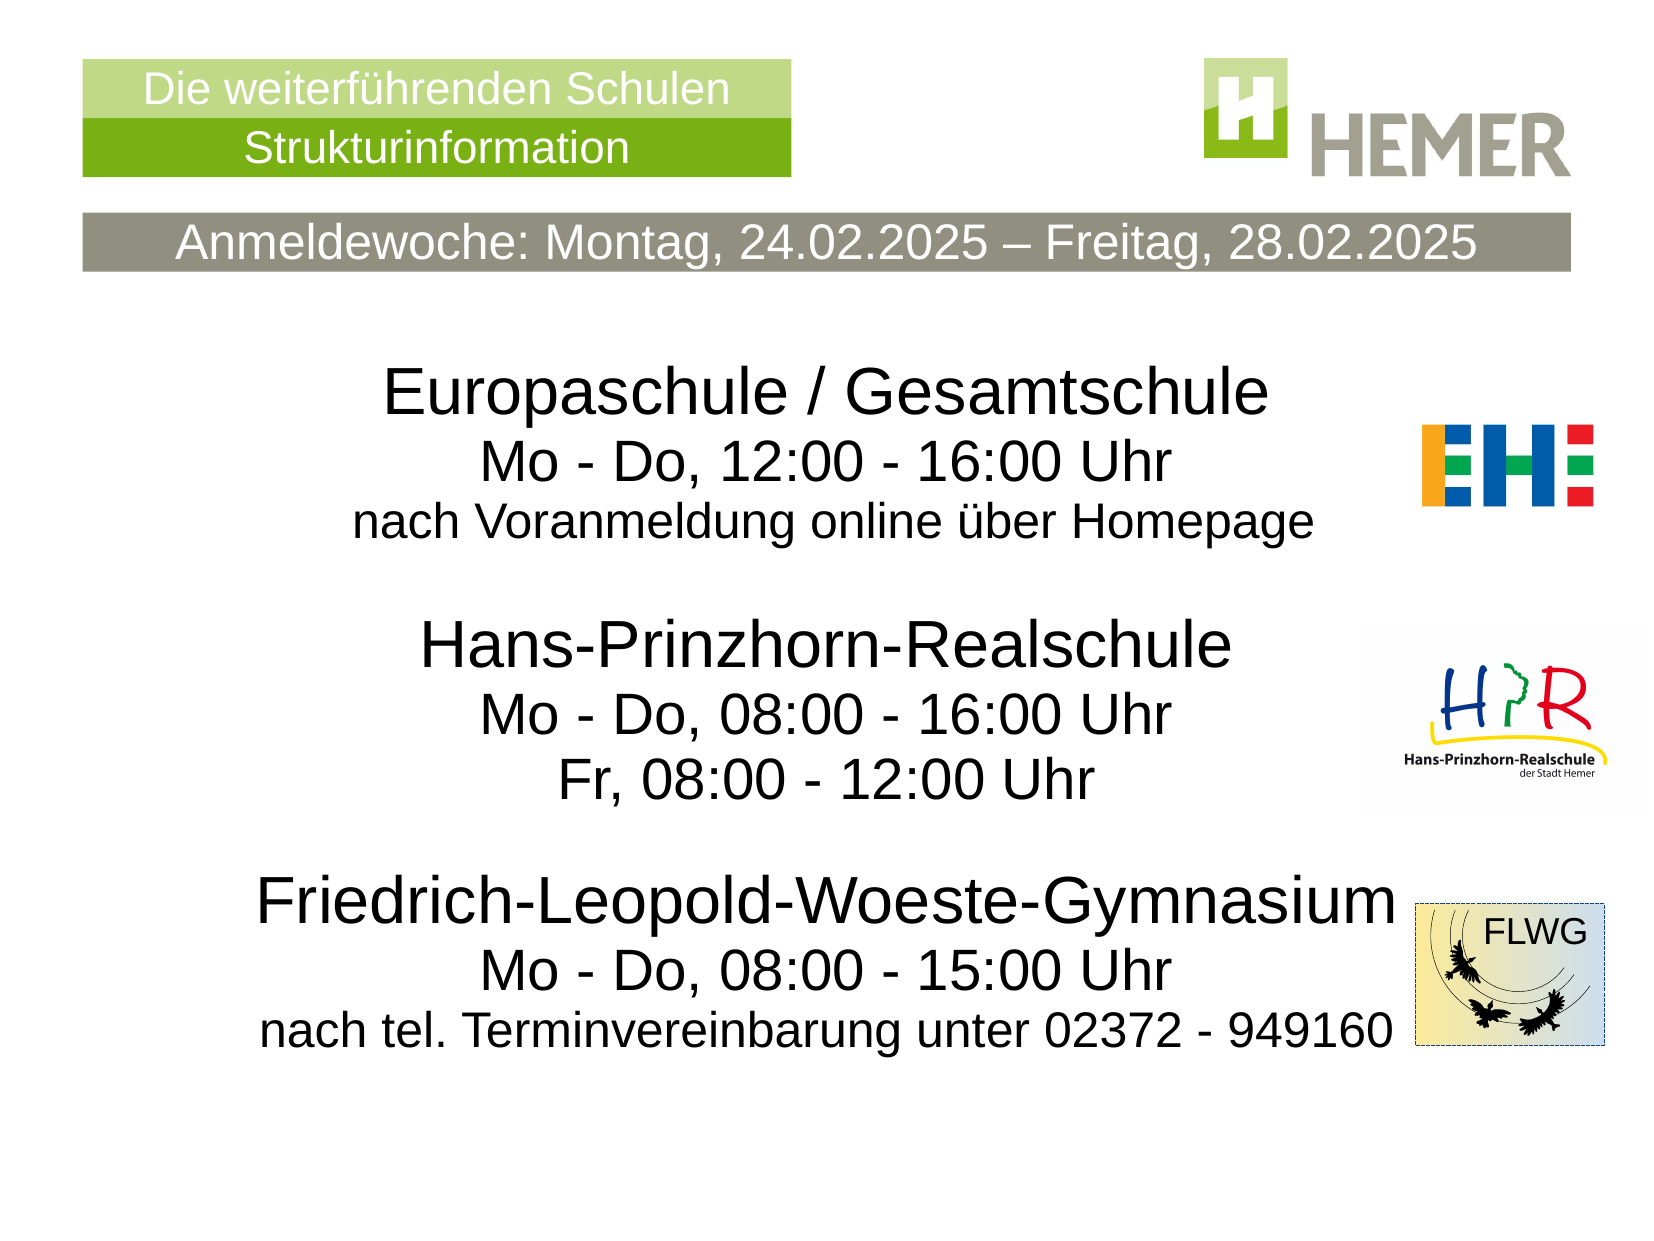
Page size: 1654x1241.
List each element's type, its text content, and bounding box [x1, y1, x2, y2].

title Anmeldewoche: Montag, 24.02.2025 – Freitag, 28.02.2025 [82, 212, 1571, 272]
subtitle Europaschule / Gesamtschule Mo - Do, 12:00 - 16:00 Uhr nach Voranmeldung online über Homepage [82, 321, 1571, 592]
picture [1203, 58, 1571, 178]
picture [1415, 903, 1605, 1046]
text_box Hans-Prinzhorn-Realschule Mo - Do, 08:00 - 16:00 Uhr Fr, 08:00 - 12:00 Uhr [82, 592, 1571, 827]
text_box FLWG [1468, 903, 1607, 961]
picture [1422, 424, 1595, 508]
picture [1358, 625, 1654, 815]
text_box Friedrich-Leopold-Woeste-Gymnasium Mo - Do, 08:00 - 15:00 Uhr nach tel. Terminvereinbarung unter 02372 - 949160 [82, 862, 1571, 1124]
